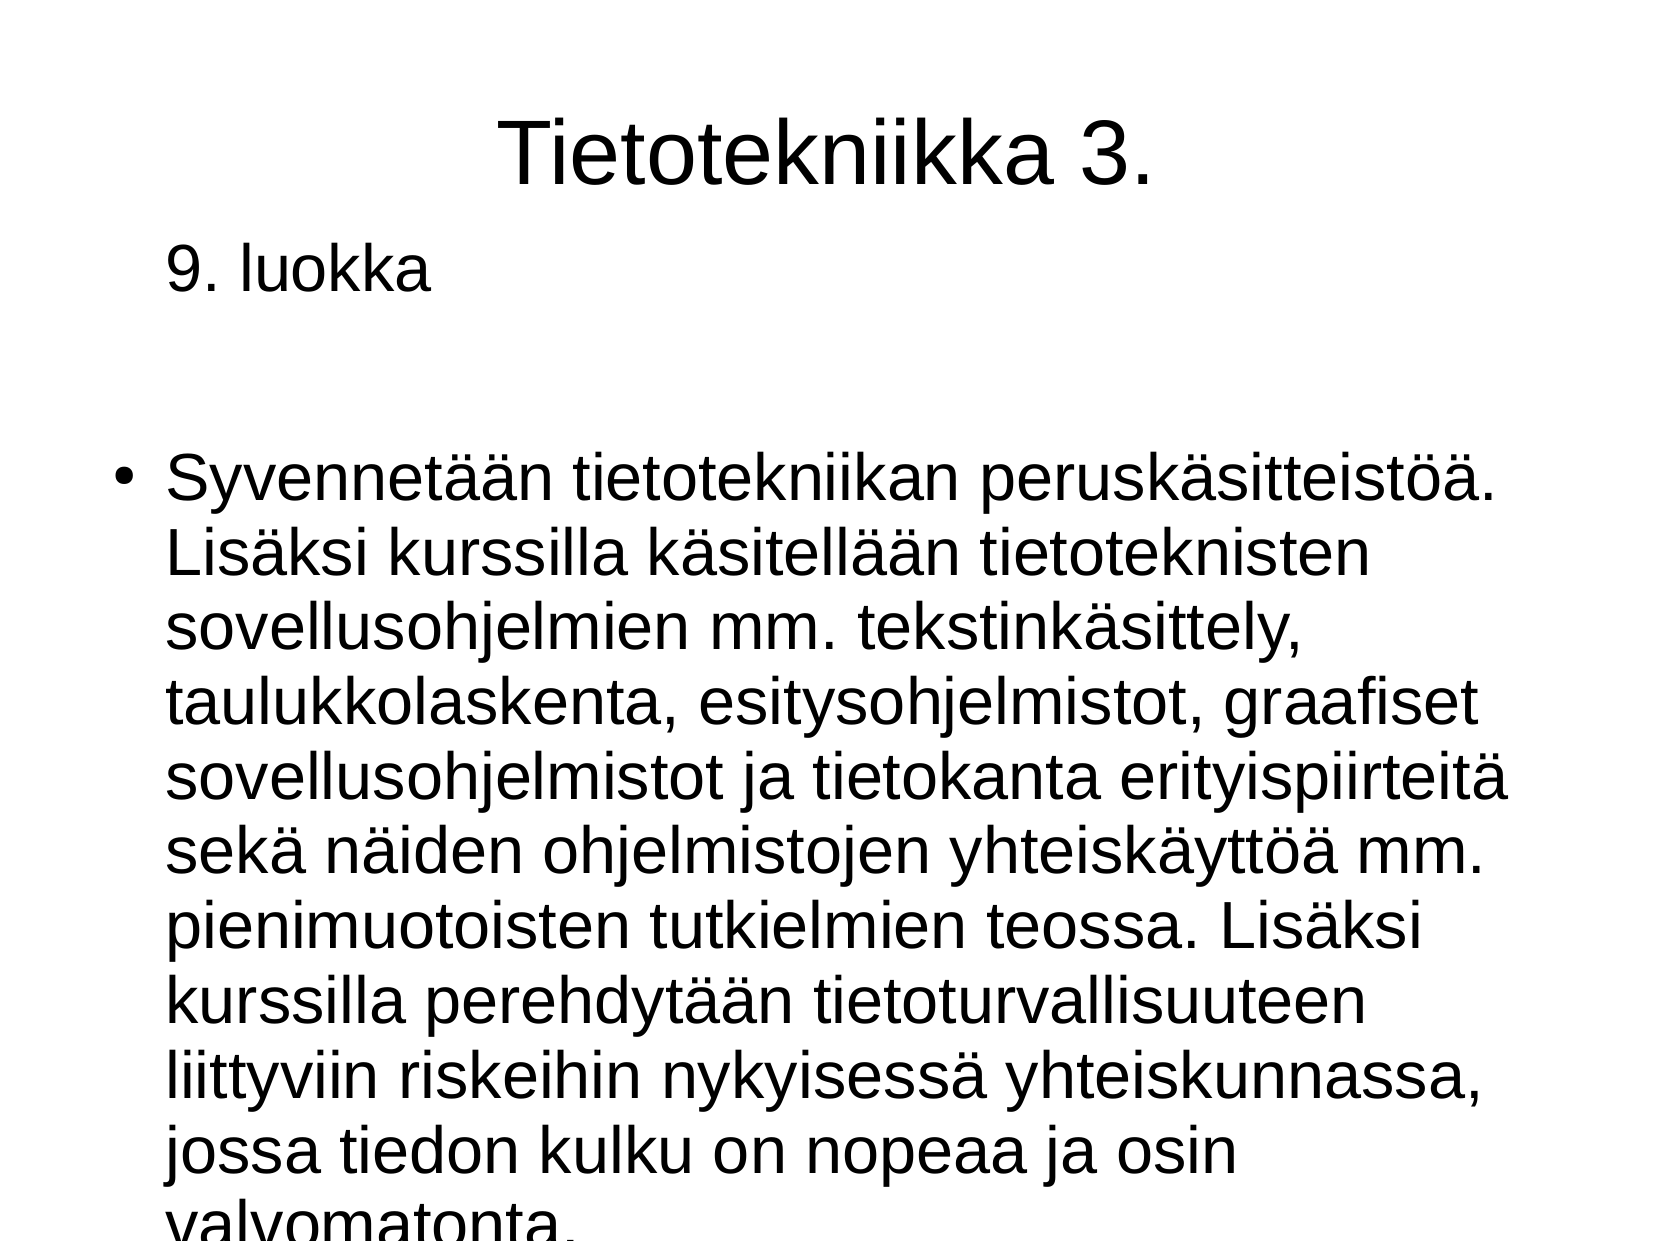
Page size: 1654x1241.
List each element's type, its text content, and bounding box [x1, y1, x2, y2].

title Tietotekniikka 3. [82, 49, 1571, 257]
list 9. luokka Syvennetään tietotekniikan peruskäsitteistöä. Lisäksi kurssilla käsitellään tietoteknisten sovellusohjelmien mm. tekstinkäsittely, taulukkolaskenta, esitysohjelmistot, graafiset sovellusohjelmistot ja tietokanta erityispiirteitä sekä näiden ohjelmistojen yhteiskäyttöä mm. pienimuotoisten tutkielmien teossa. Lisäksi kurssilla perehdytään tietoturvallisuuteen liittyviin riskeihin nykyisessä yhteiskunnassa, jossa tiedon kulku on nopeaa ja osin valvomatonta. [94, 231, 1583, 1182]
